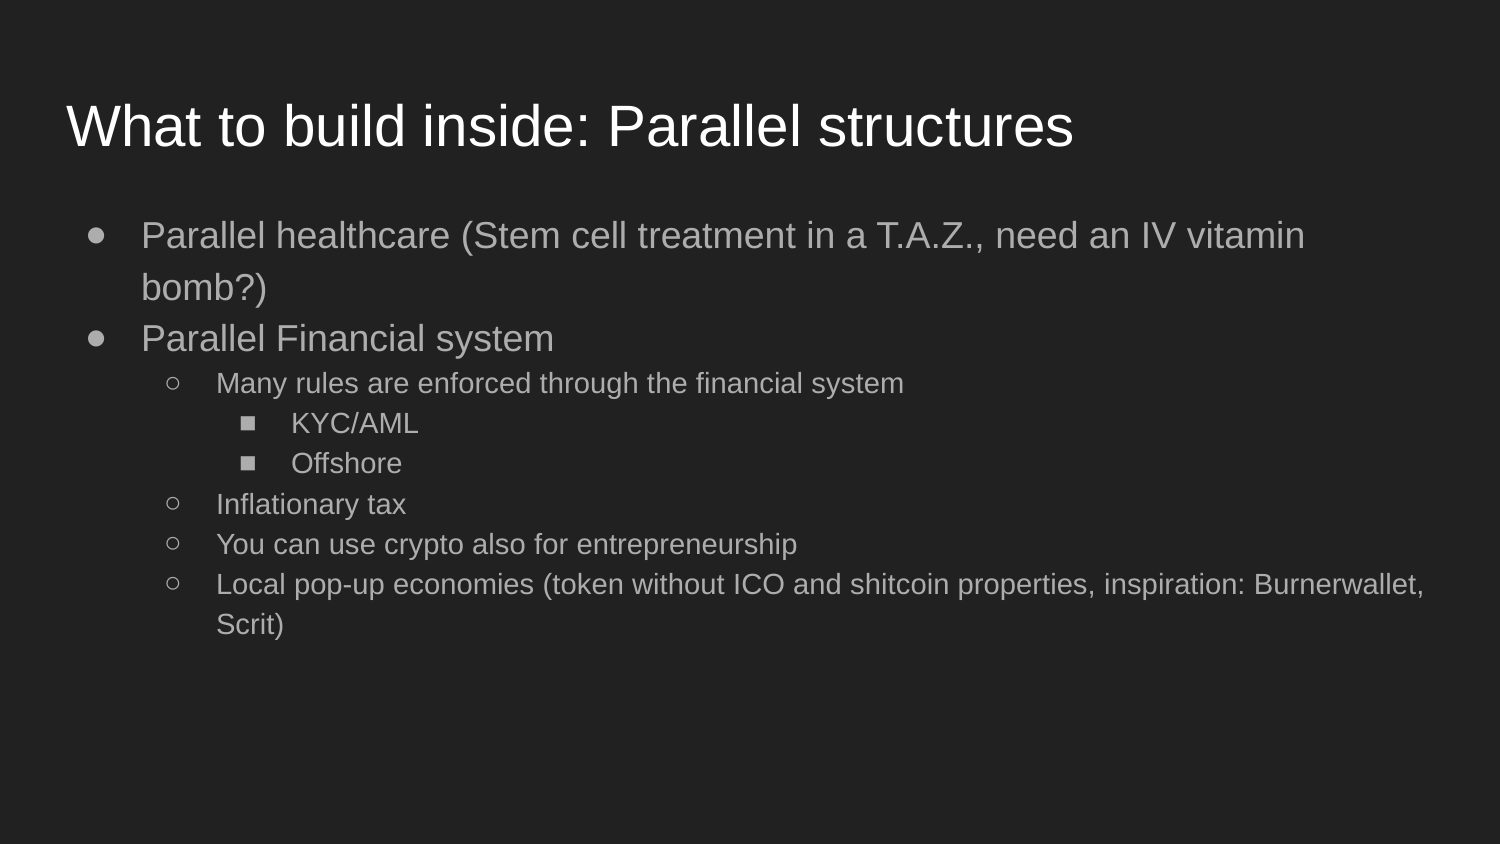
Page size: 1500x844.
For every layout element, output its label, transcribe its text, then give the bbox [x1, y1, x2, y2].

list Parallel healthcare (Stem cell treatment in a T.A.Z., need an IV vitamin bomb?) Parallel Financial system Many rules are enforced through the financial system KYC/AML Offshore Inflationary tax You can use crypto also for entrepreneurship Local pop-up economies (token without ICO and shitcoin properties, inspiration: Burnerwallet, Scrit) [51, 189, 1449, 750]
title What to build inside: Parallel structures [51, 72, 1449, 167]
